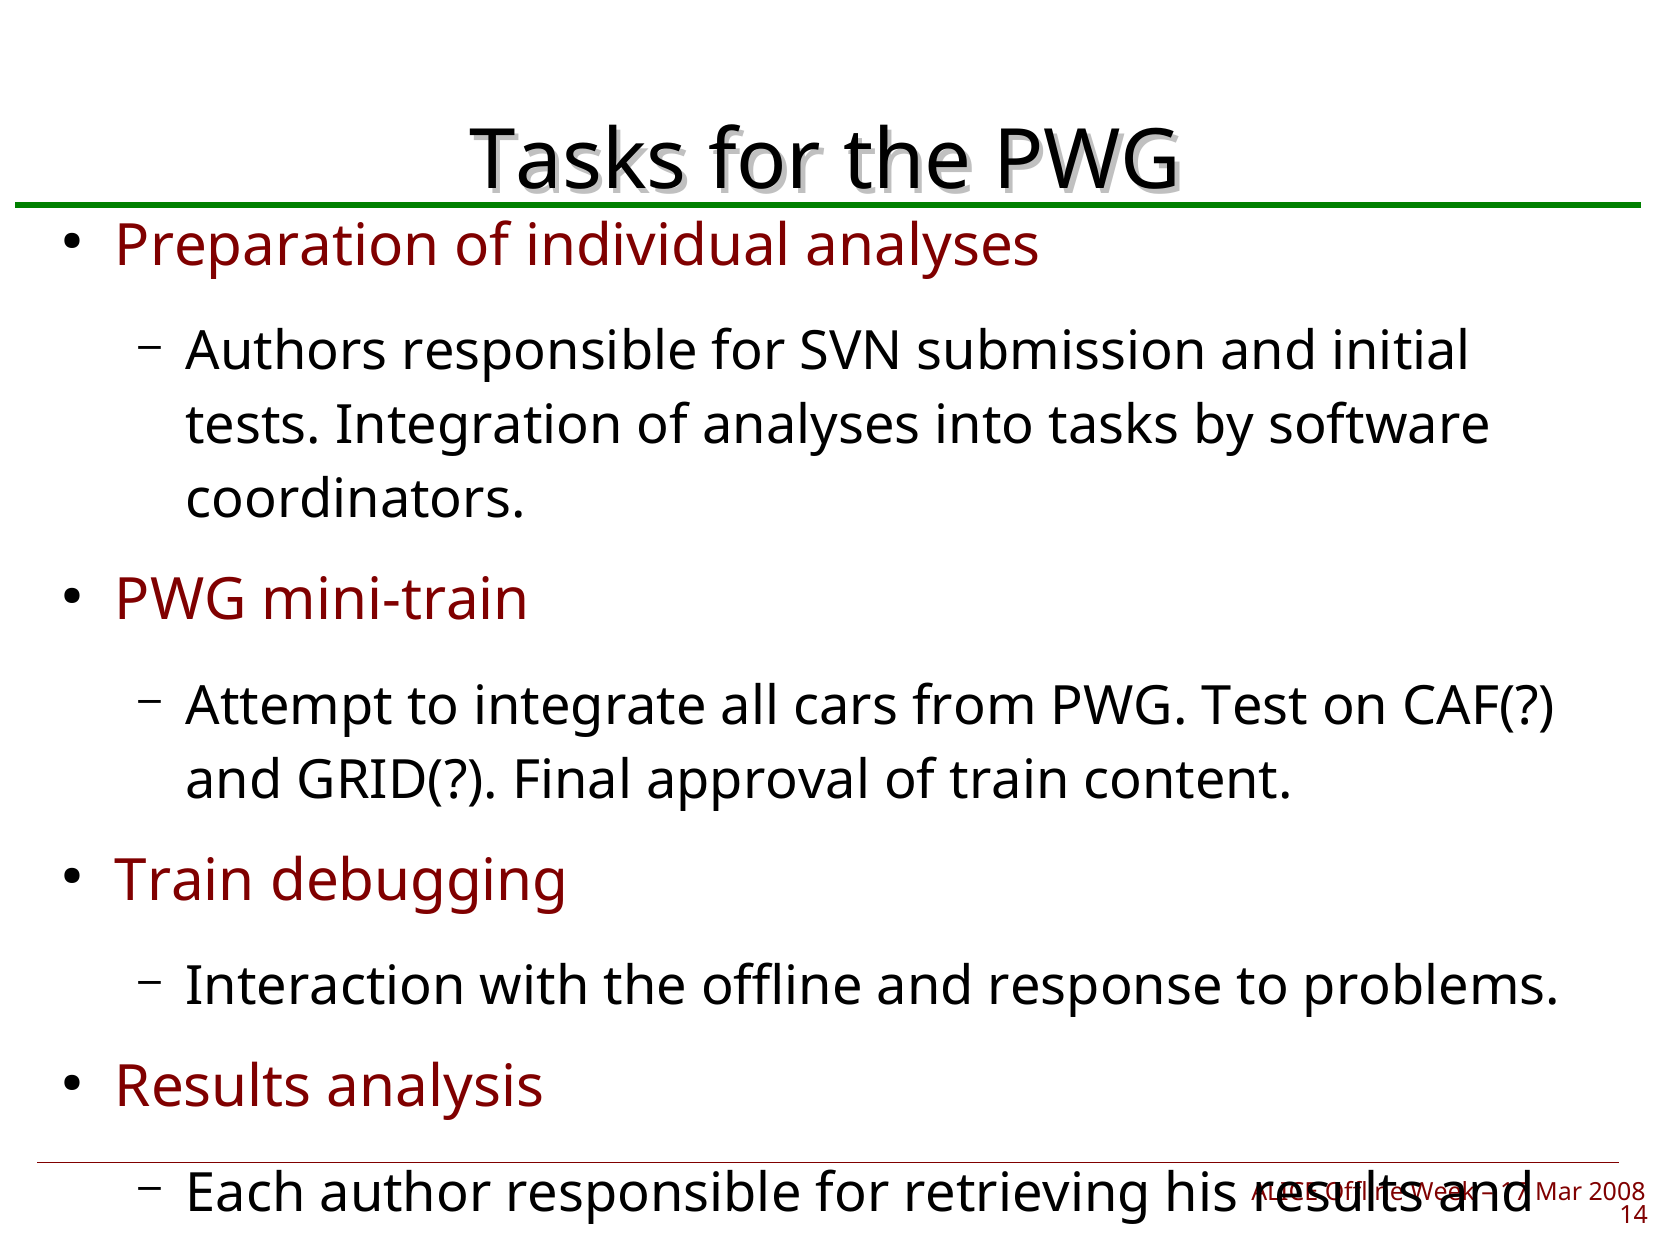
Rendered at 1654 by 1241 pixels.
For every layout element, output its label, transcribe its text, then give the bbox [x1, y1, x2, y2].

title Tasks for the PWG [119, 52, 1532, 203]
list Preparation of individual analyses Authors responsible for SVN submission and initial tests. Integration of analyses into tasks by software coordinators. PWG mini-train Attempt to integrate all cars from PWG. Test on CAF(?) and GRID(?). Final approval of train content. Train debugging Interaction with the offline and response to problems. Results analysis Each author responsible for retrieving his results and providing feed-back (results OK, not OK, what to change) [43, 203, 1619, 1133]
